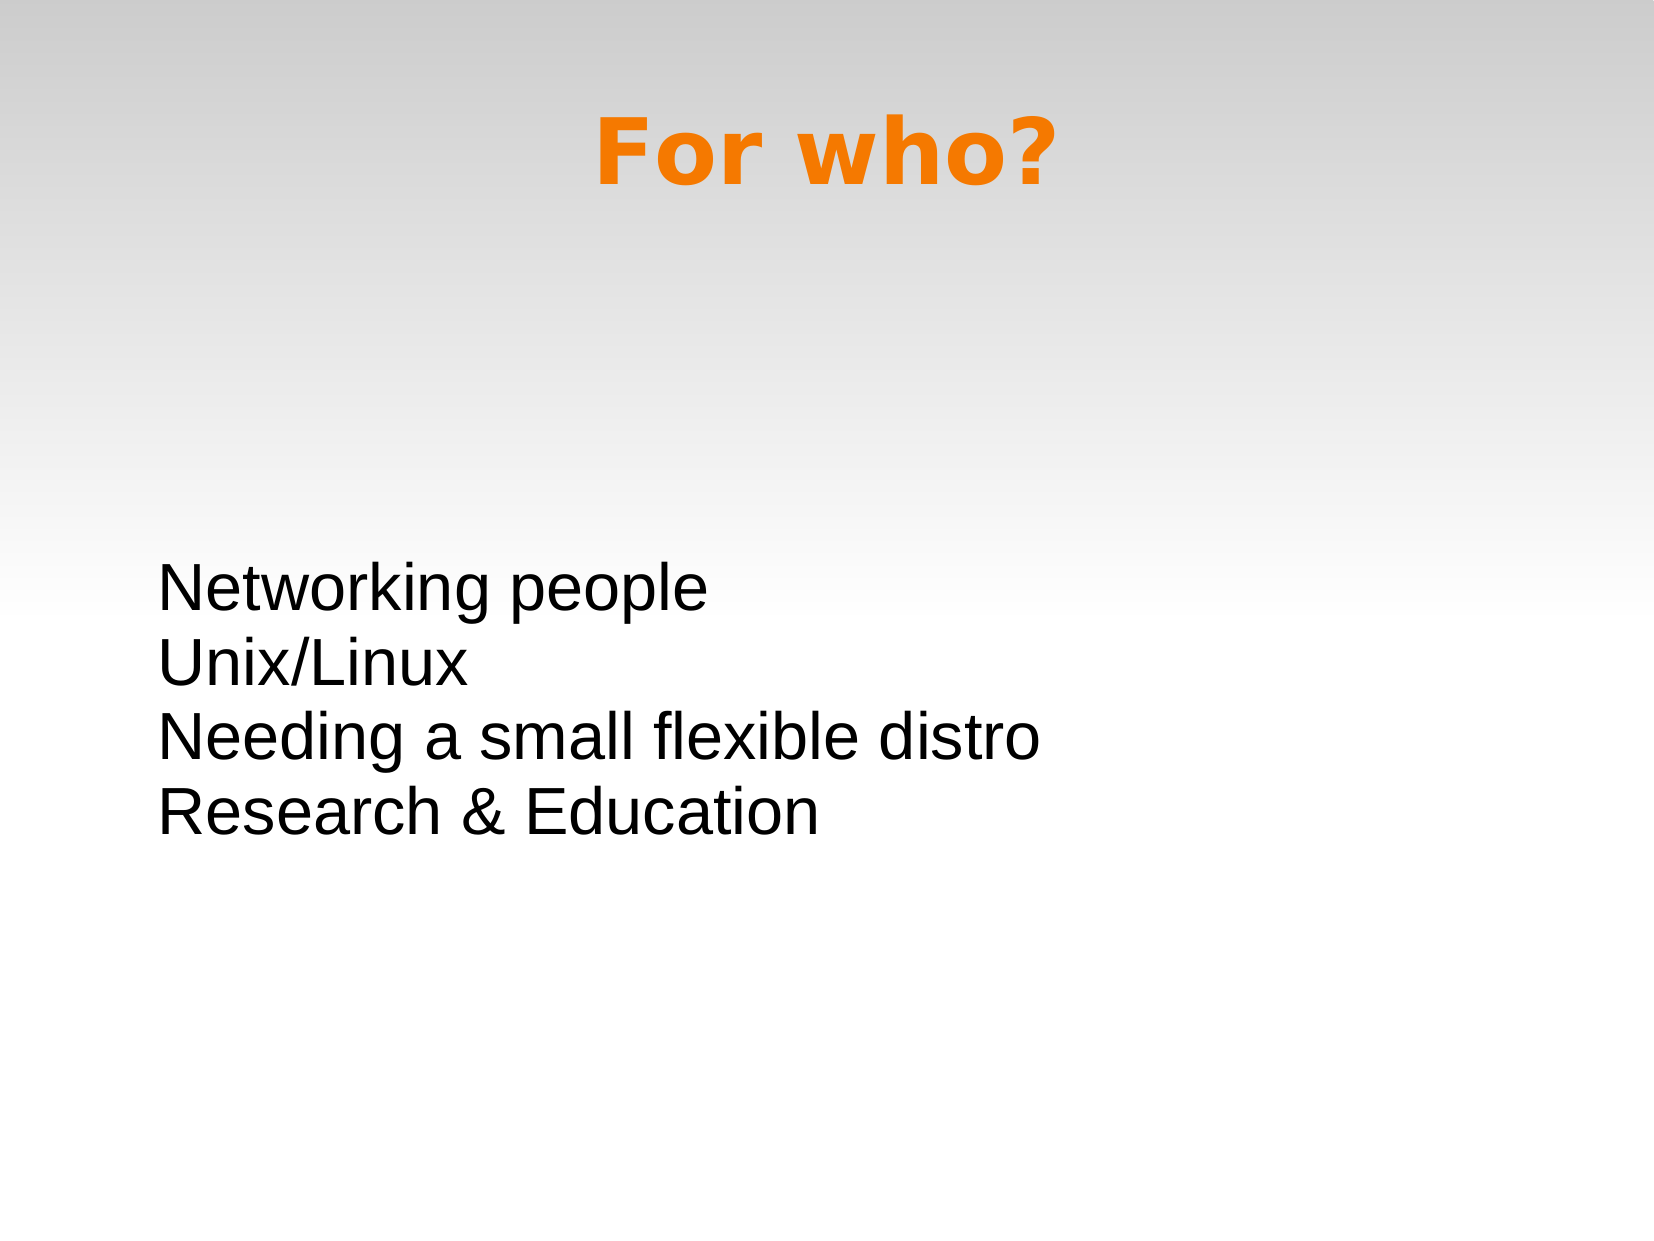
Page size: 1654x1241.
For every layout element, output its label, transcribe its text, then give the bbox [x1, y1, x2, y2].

title For who? [82, 49, 1571, 257]
subtitle Networking people Unix/Linux Needing a small flexible distro Research & Education [82, 290, 1571, 1109]
